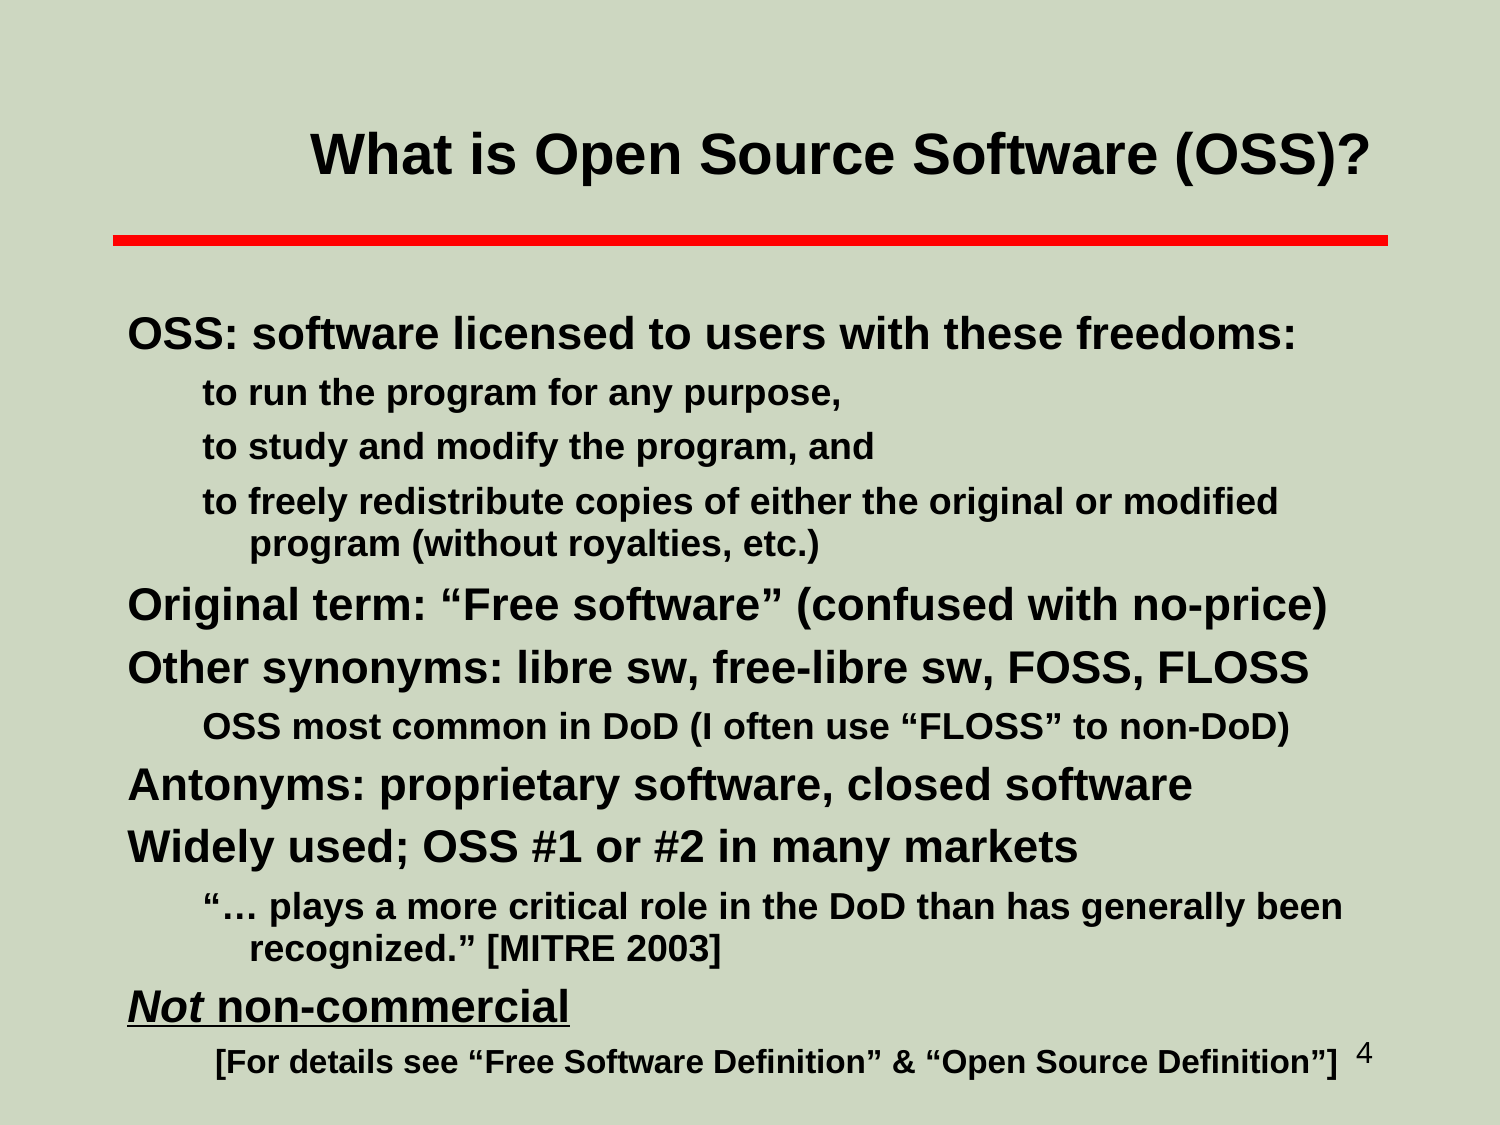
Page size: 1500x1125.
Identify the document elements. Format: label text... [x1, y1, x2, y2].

title What is Open Source Software (OSS)? [216, 85, 1388, 224]
list OSS: software licensed to users with these freedoms: to run the program for any purpose, to study and modify the program, and to freely redistribute copies of either the original or modified program (without royalties, etc.) Original term: “Free software” (confused with no-price) Other synonyms: libre sw, free-libre sw, FOSS, FLOSS OSS most common in DoD (I often use “FLOSS” to non-DoD) Antonyms: proprietary software, closed software Widely used; OSS #1 or #2 in many markets “… plays a more critical role in the DoD than has generally been recognized.” [MITRE 2003] Not non-commercial [For details see “Free Software Definition” & “Open Source Definition”] [112, 299, 1443, 1089]
